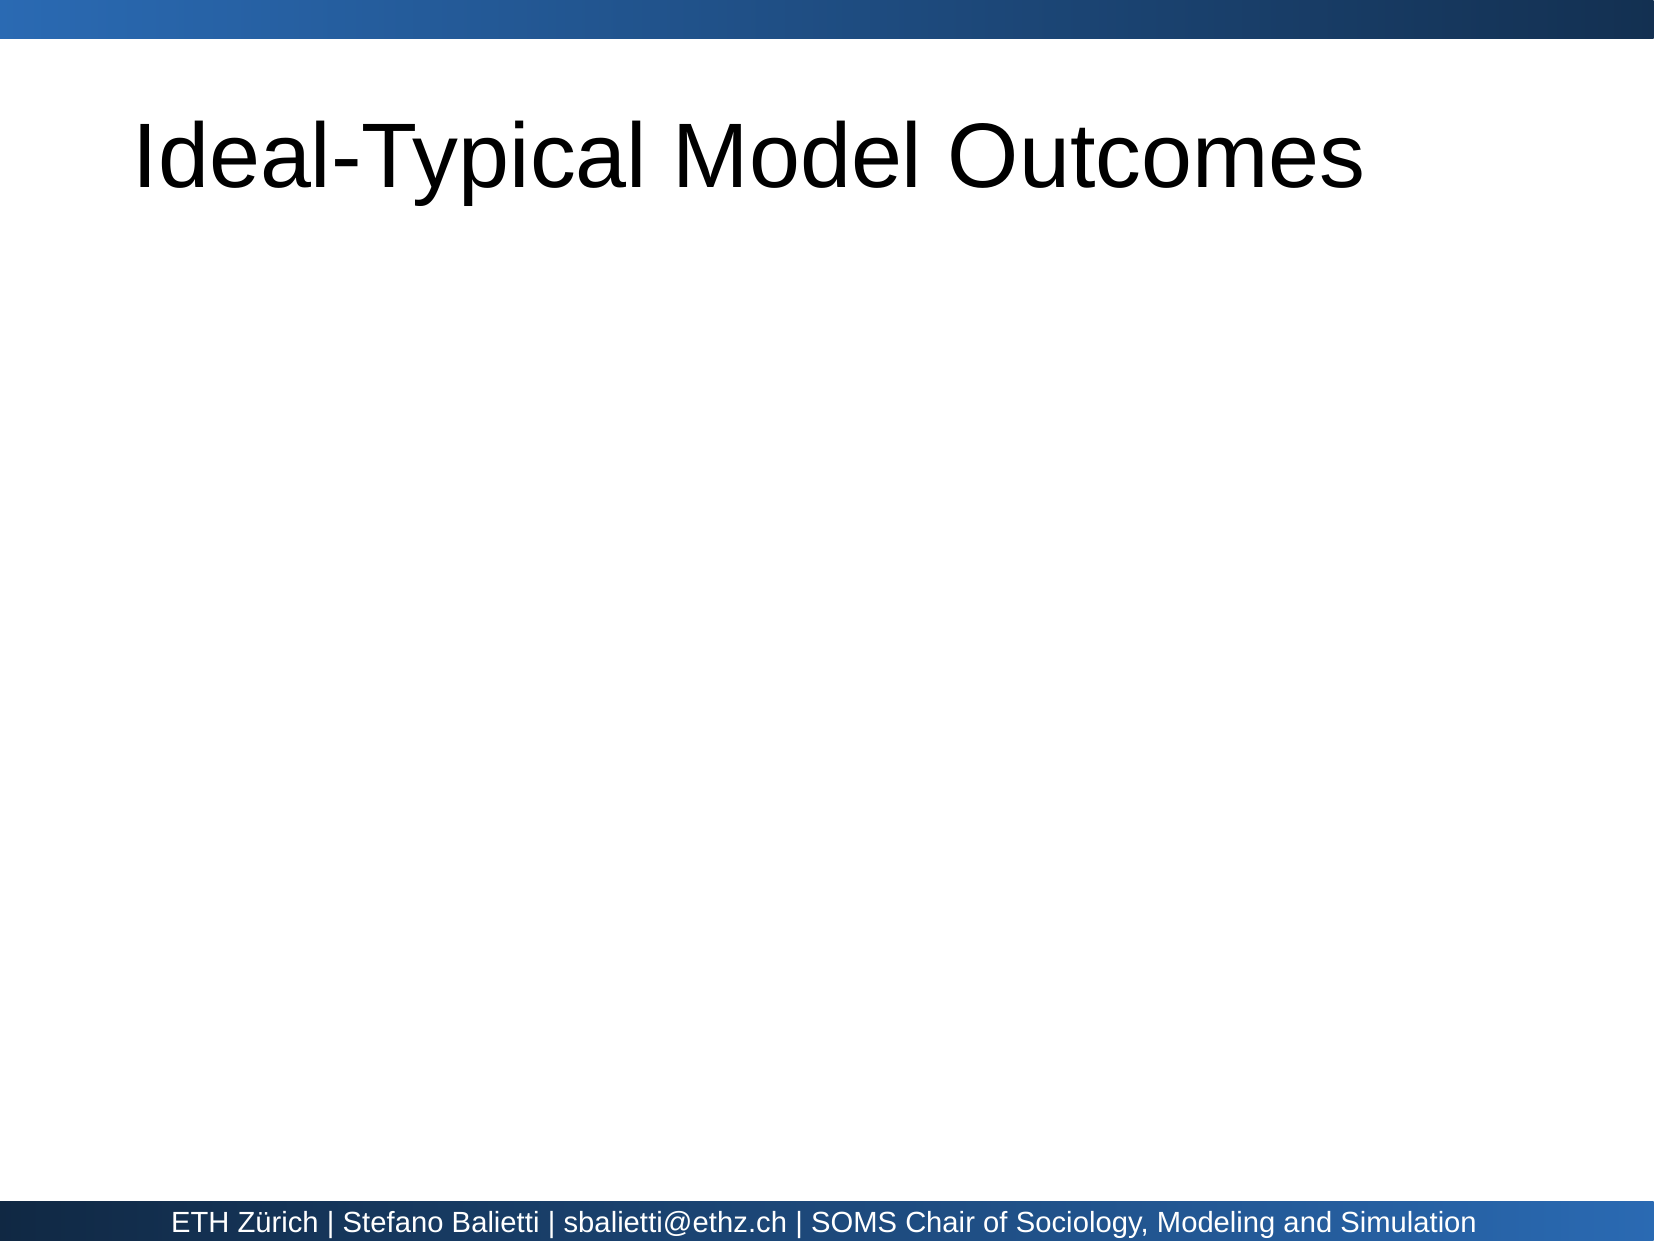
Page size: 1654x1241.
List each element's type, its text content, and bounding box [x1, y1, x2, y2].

title Ideal-Typical Model Outcomes [0, 105, 1501, 208]
